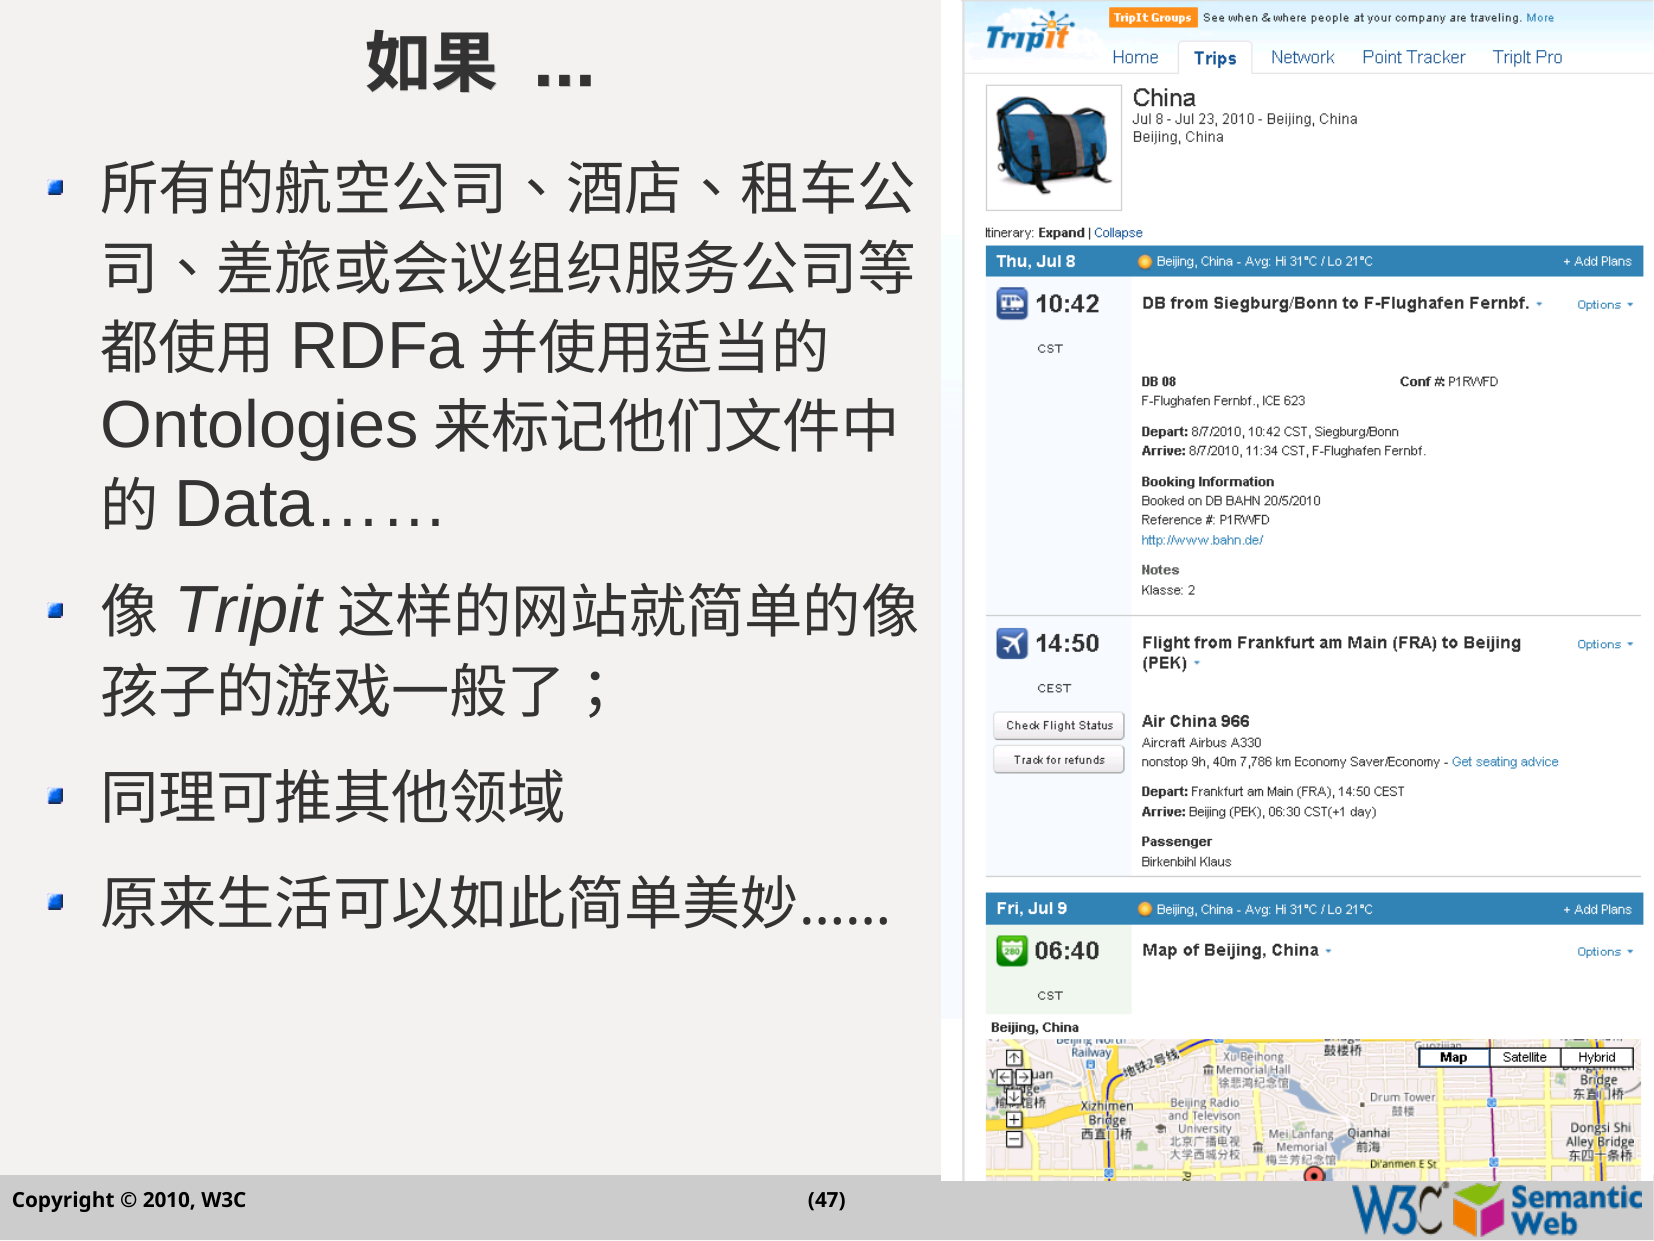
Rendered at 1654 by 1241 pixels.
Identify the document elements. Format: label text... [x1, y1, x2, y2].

list 所有的航空公司、酒店、租车公司、差旅或会议组织服务公司等都使用RDFa并使用适当的 Ontologies来标记他们文件中的Data…… 像Tripit这样的网站就简单的像孩子的游戏一般了； 同理可推其他领域 原来生活可以如此简单美妙…… [29, 147, 954, 1119]
title 如果 ... [0, 7, 962, 111]
picture [941, 0, 1654, 1237]
